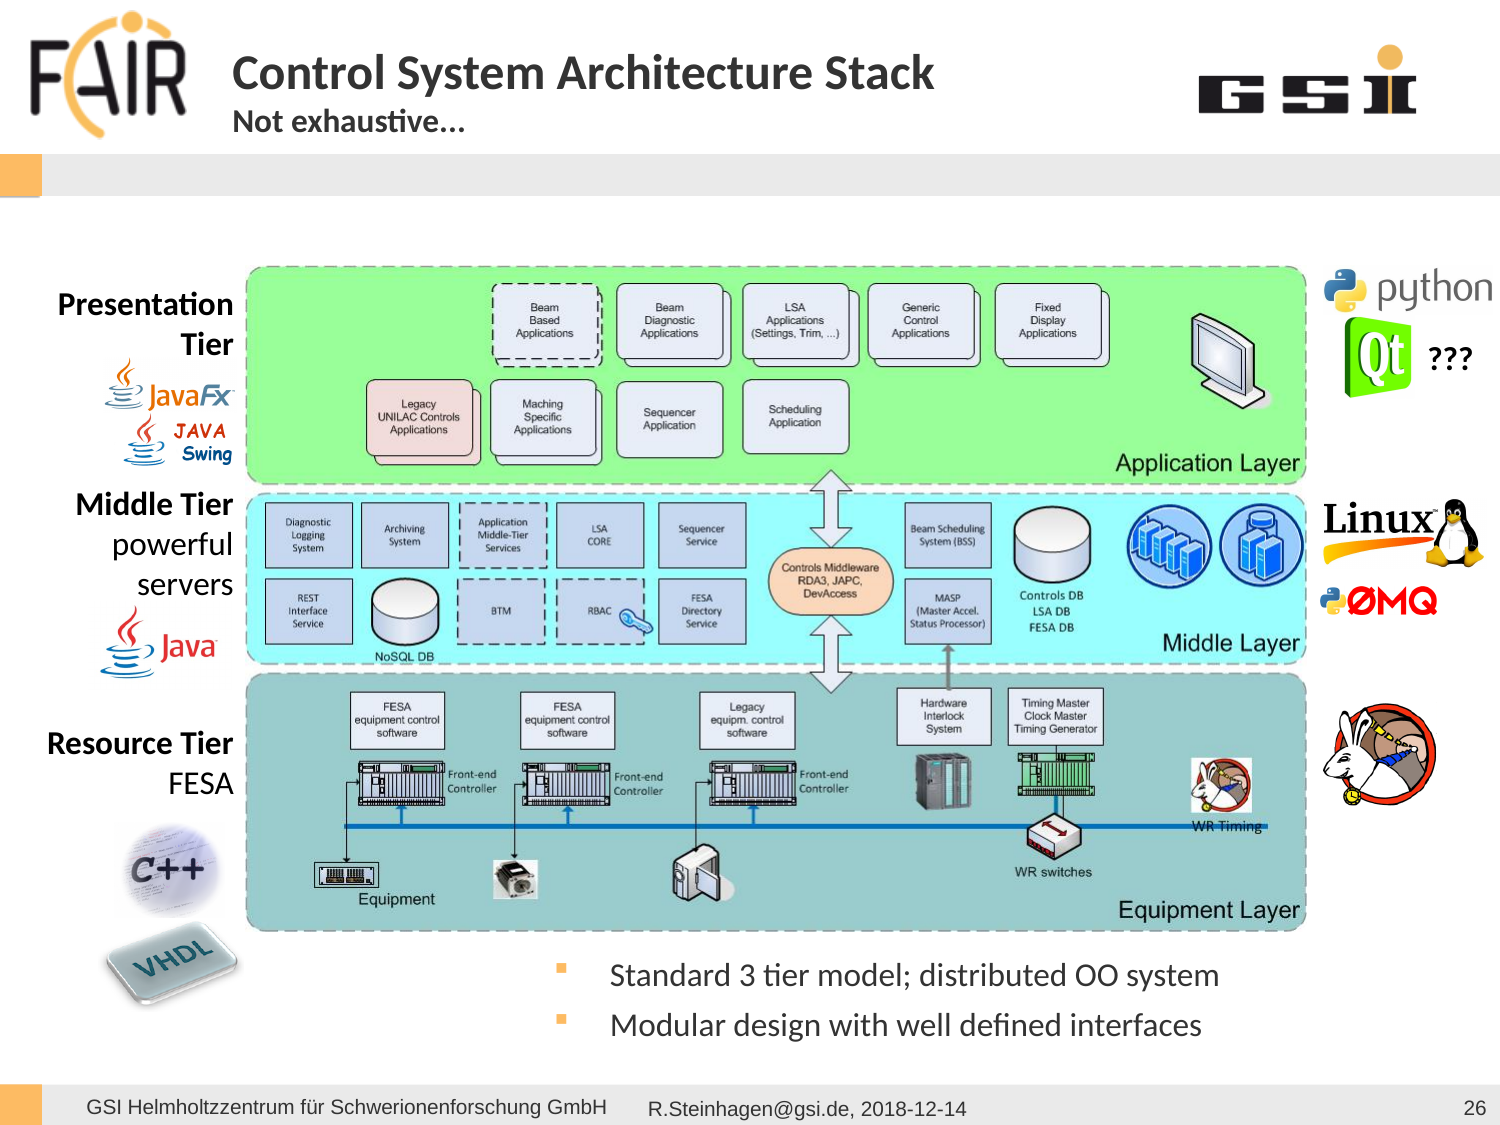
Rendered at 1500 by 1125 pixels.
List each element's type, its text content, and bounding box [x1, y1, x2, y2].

picture [88, 601, 232, 690]
picture [30, 9, 187, 141]
picture [245, 265, 1307, 932]
picture [1320, 498, 1487, 569]
text_box ??? [1408, 329, 1493, 385]
picture [1197, 42, 1419, 117]
text_box Presentation Tier Middle Tier powerful servers Resource Tier FESA [3, 275, 245, 809]
title Control System Architecture Stack Not exhaustive... [217, 20, 1109, 147]
picture [1319, 586, 1437, 615]
text_box Standard 3 tier model; distributed OO system Modular design with well defined interfaces [539, 941, 1429, 1052]
picture [1323, 265, 1493, 399]
picture [98, 822, 244, 1012]
picture [103, 357, 237, 467]
picture [1323, 702, 1437, 806]
